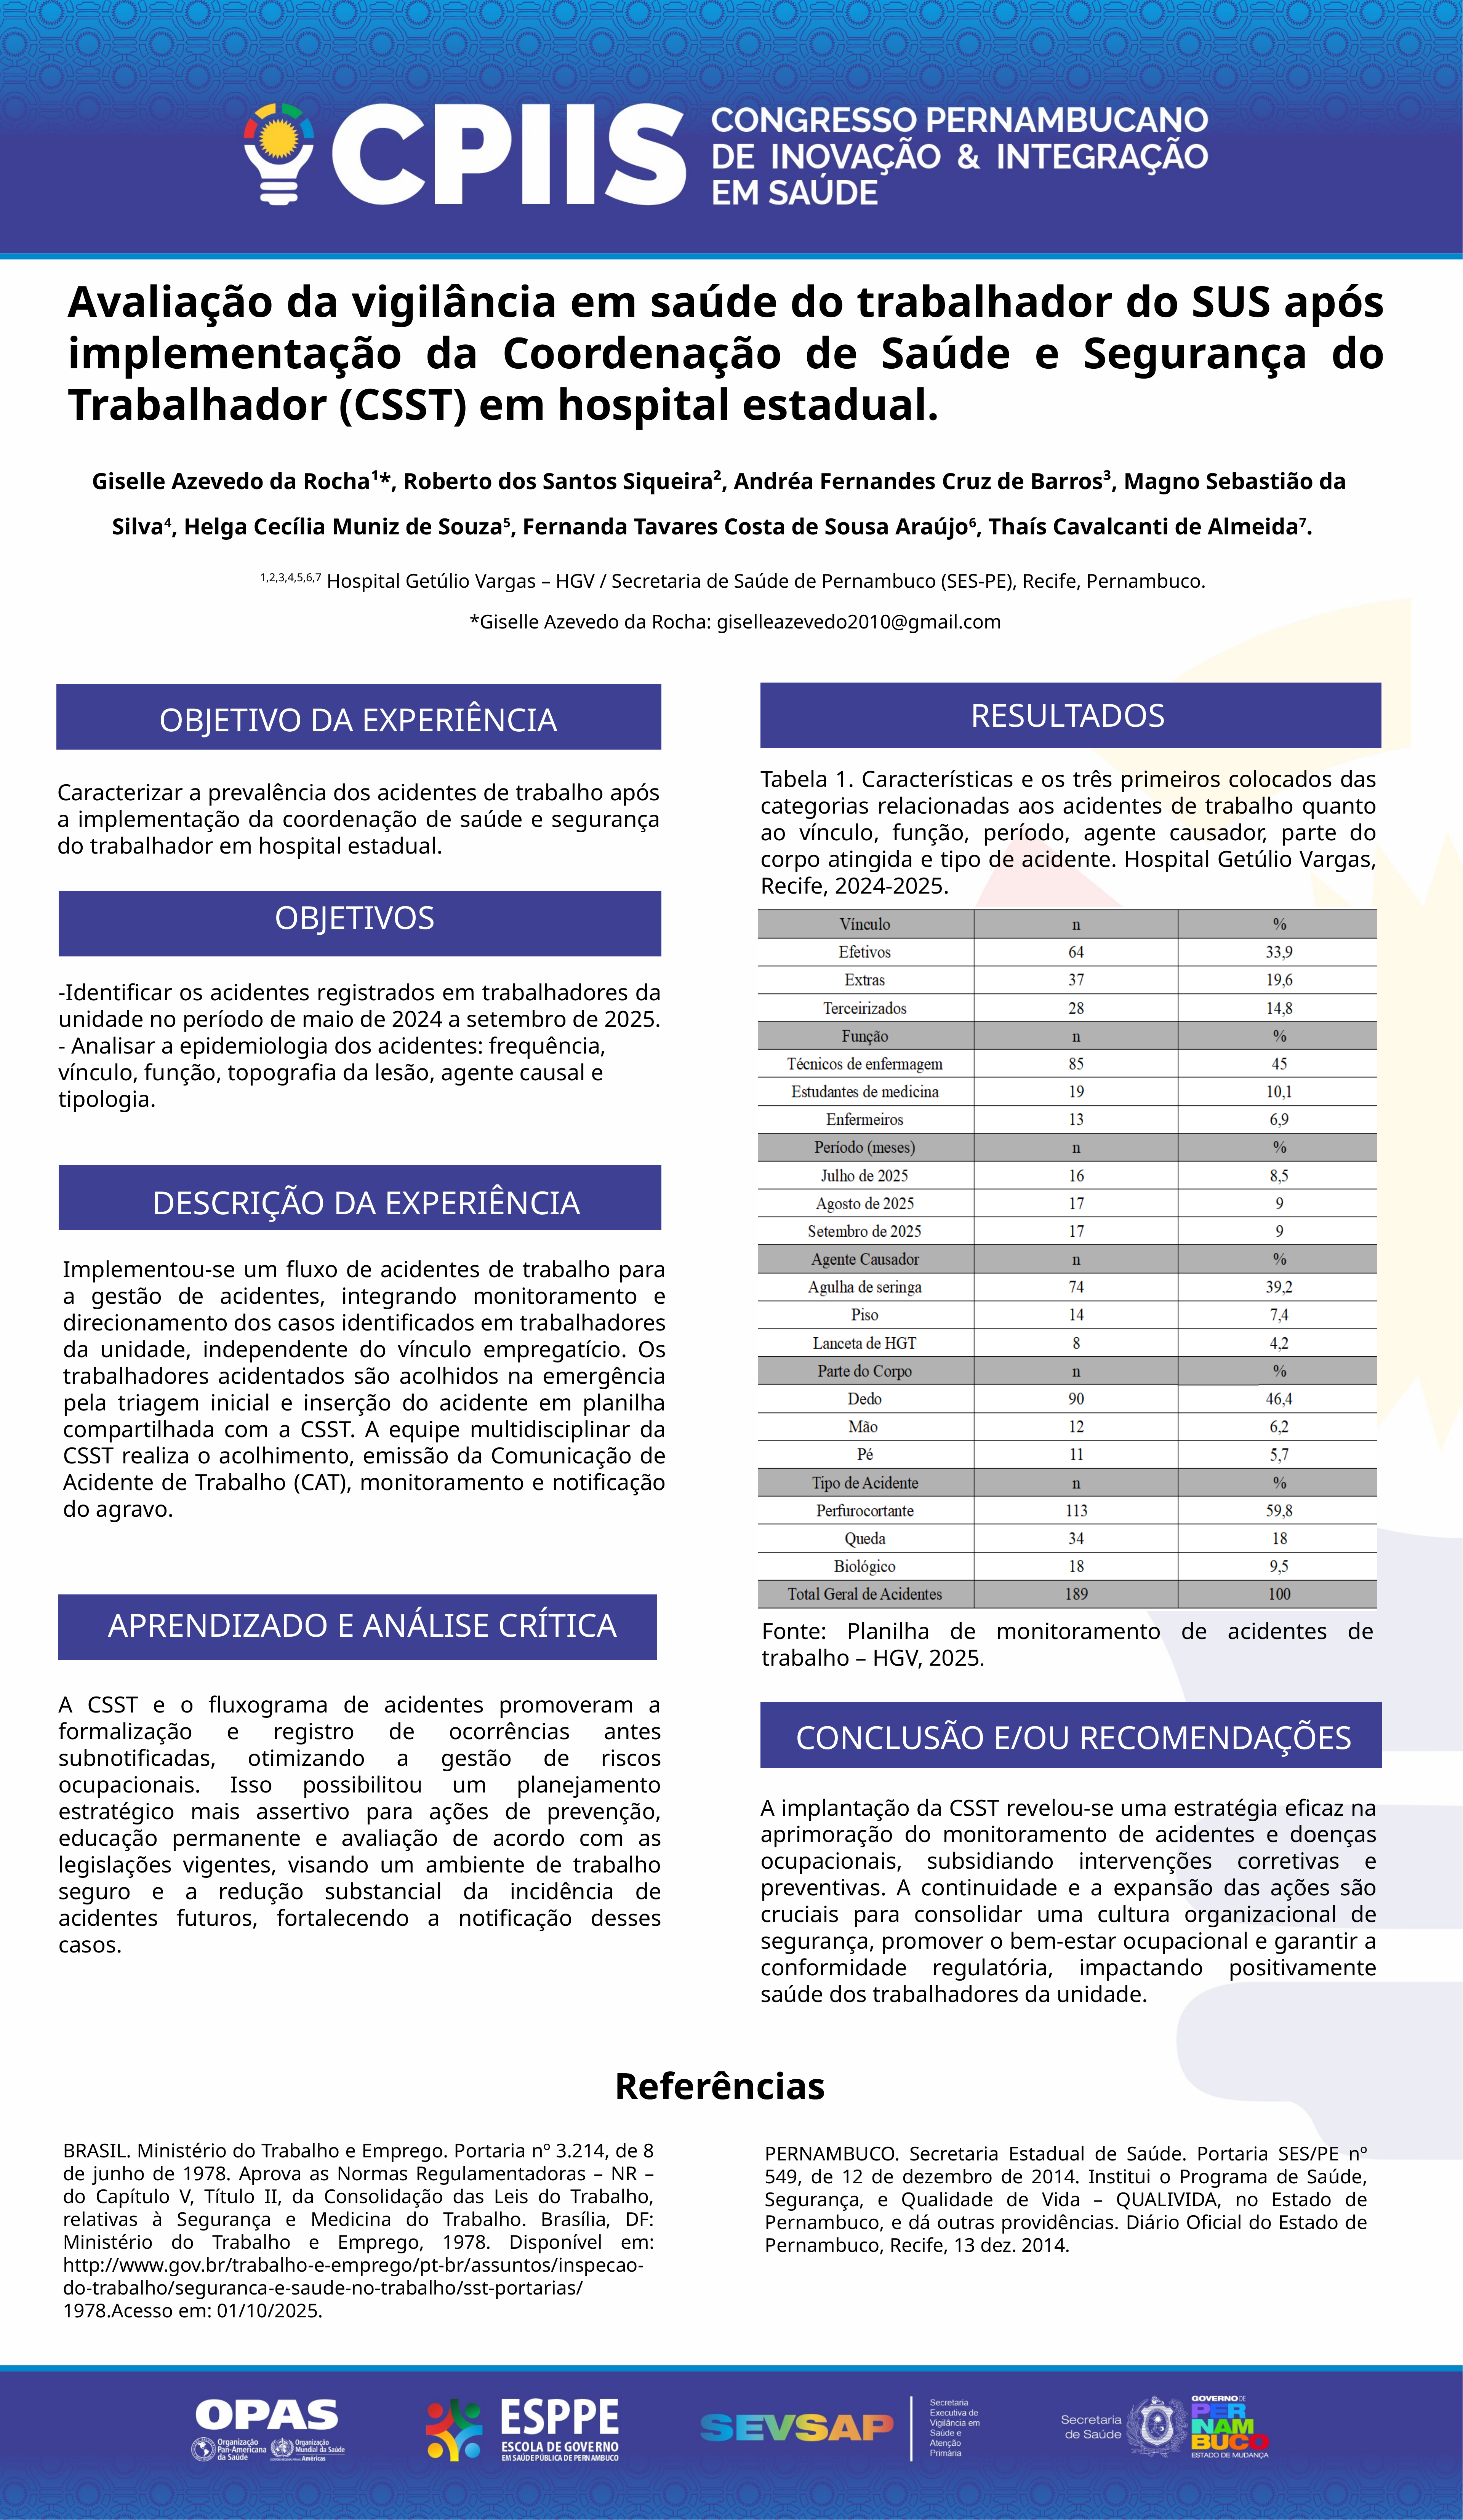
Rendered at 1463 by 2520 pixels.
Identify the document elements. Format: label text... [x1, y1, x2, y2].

text_box APRENDIZADO E ANÁLISE CRÍTICA [55, 1593, 671, 1644]
text_box [59, 1165, 661, 1170]
text_box [760, 1702, 1382, 1768]
text_box OBJETIVOS [58, 885, 652, 936]
picture [0, 0, 1463, 254]
text_box Implementou-se um fluxo de acidentes de trabalho para a gestão de acidentes, integrando monitoramento e direcionamento dos casos identificados em trabalhadores da unidade, independente do vínculo empregatício. Os trabalhadores acidentados são acolhidos na emergência pela triagem inicial e inserção do acidente em planilha compartilhada com a CSST. A equipe multidisciplinar da CSST realiza o acolhimento, emissão da Comunicação de Acidente de Trabalho (CAT), monitoramento e notificação do agravo. [63, 1255, 666, 1522]
text_box Giselle Azevedo da Rocha¹*, Roberto dos Santos Siqueira², Andréa Fernandes Cruz de Barros³, Magno Sebastião da Silva4, Helga Cecília Muniz de Souza5, Fernanda Tavares Costa de Sousa Araújo6, Thaís Cavalcanti de Almeida7. [63, 452, 1368, 539]
text_box A CSST e o fluxograma de acidentes promoveram a formalização e registro de ocorrências antes subnotificadas, otimizando a gestão de riscos ocupacionais. Isso possibilitou um planejamento estratégico mais assertivo para ações de prevenção, educação permanente e avaliação de acordo com as legislações vigentes, visando um ambiente de trabalho seguro e a redução substancial da incidência de acidentes futuros, fortalecendo a notificação desses casos. [58, 1690, 662, 1957]
text_box Fonte: Planilha de monitoramento de acidentes de trabalho – HGV, 2025. [762, 1617, 1374, 1670]
text_box [59, 891, 661, 951]
picture [0, 259, 1463, 2366]
text_box -Identificar os acidentes registrados em trabalhadores da unidade no período de maio de 2024 a setembro de 2025. - Analisar a epidemiologia dos acidentes: frequência, vínculo, função, topografia da lesão, agente causal e tipologia. [58, 951, 662, 1112]
text_box [760, 683, 1381, 748]
text_box Referências [256, 2056, 1184, 2107]
text_box Tabela 1. Características e os três primeiros colocados das categorias relacionadas aos acidentes de trabalho quanto ao vínculo, função, período, agente causador, parte do corpo atingida e tipo de acidente. Hospital Getúlio Vargas, Recife, 2024-2025. [760, 764, 1377, 898]
text_box BRASIL. Ministério do Trabalho e Emprego. Portaria nº 3.214, de 8 de junho de 1978. Aprova as Normas Regulamentadoras – NR – do Capítulo V, Título II, da Consolidação das Leis do Trabalho, relativas à Segurança e Medicina do Trabalho. Brasília, DF: Ministério do Trabalho e Emprego, 1978. Disponível em: http://www.gov.br/trabalho-e-emprego/pt-br/assuntos/inspecao-do-trabalho/seguranca-e-saude-no-trabalho/sst-portarias/1978.Acesso em: 01/10/2025. [63, 2138, 655, 2322]
text_box [59, 1221, 661, 1230]
text_box PERNAMBUCO. Secretaria Estadual de Saúde. Portaria SES/PE nº 549, de 12 de dezembro de 2014. Institui o Programa de Saúde, Segurança, e Qualidade de Vida – QUALIVIDA, no Estado de Pernambuco, e dá outras providências. Diário Oficial do Estado de Pernambuco, Recife, 13 dez. 2014. [765, 2141, 1368, 2288]
text_box Caracterizar a prevalência dos acidentes de trabalho após a implementação da coordenação de saúde e segurança do trabalhador em hospital estadual. [57, 751, 661, 858]
text_box 1,2,3,4,5,6,7 Hospital Getúlio Vargas – HGV / Secretaria de Saúde de Pernambuco (SES-PE), Recife, Pernambuco. *Giselle Azevedo da Rocha: giselleazevedo2010@gmail.com [58, 557, 1413, 633]
text_box OBJETIVO DA EXPERIÊNCIA [62, 687, 655, 738]
text_box CONCLUSÃO E/OU RECOMENDAÇÕES [766, 1705, 1382, 1756]
text_box RESULTADOS [760, 682, 1376, 734]
text_box [56, 684, 661, 750]
text_box Avaliação da vigilância em saúde do trabalhador do SUS após implementação da Coordenação de Saúde e Segurança do Trabalhador (CSST) em hospital estadual. [67, 274, 1386, 429]
picture [0, 2370, 1463, 2520]
text_box [58, 1644, 657, 1660]
text_box DESCRIÇÃO DA EXPERIÊNCIA [59, 1170, 675, 1221]
text_box A implantação da CSST revelou-se uma estratégia eficaz na aprimoração do monitoramento de acidentes e doenças ocupacionais, subsidiando intervenções corretivas e preventivas. A continuidade e a expansão das ações são cruciais para consolidar uma cultura organizacional de segurança, promover o bem-estar ocupacional e garantir a conformidade regulatória, impactando positivamente saúde dos trabalhadores da unidade. [760, 1793, 1377, 2007]
